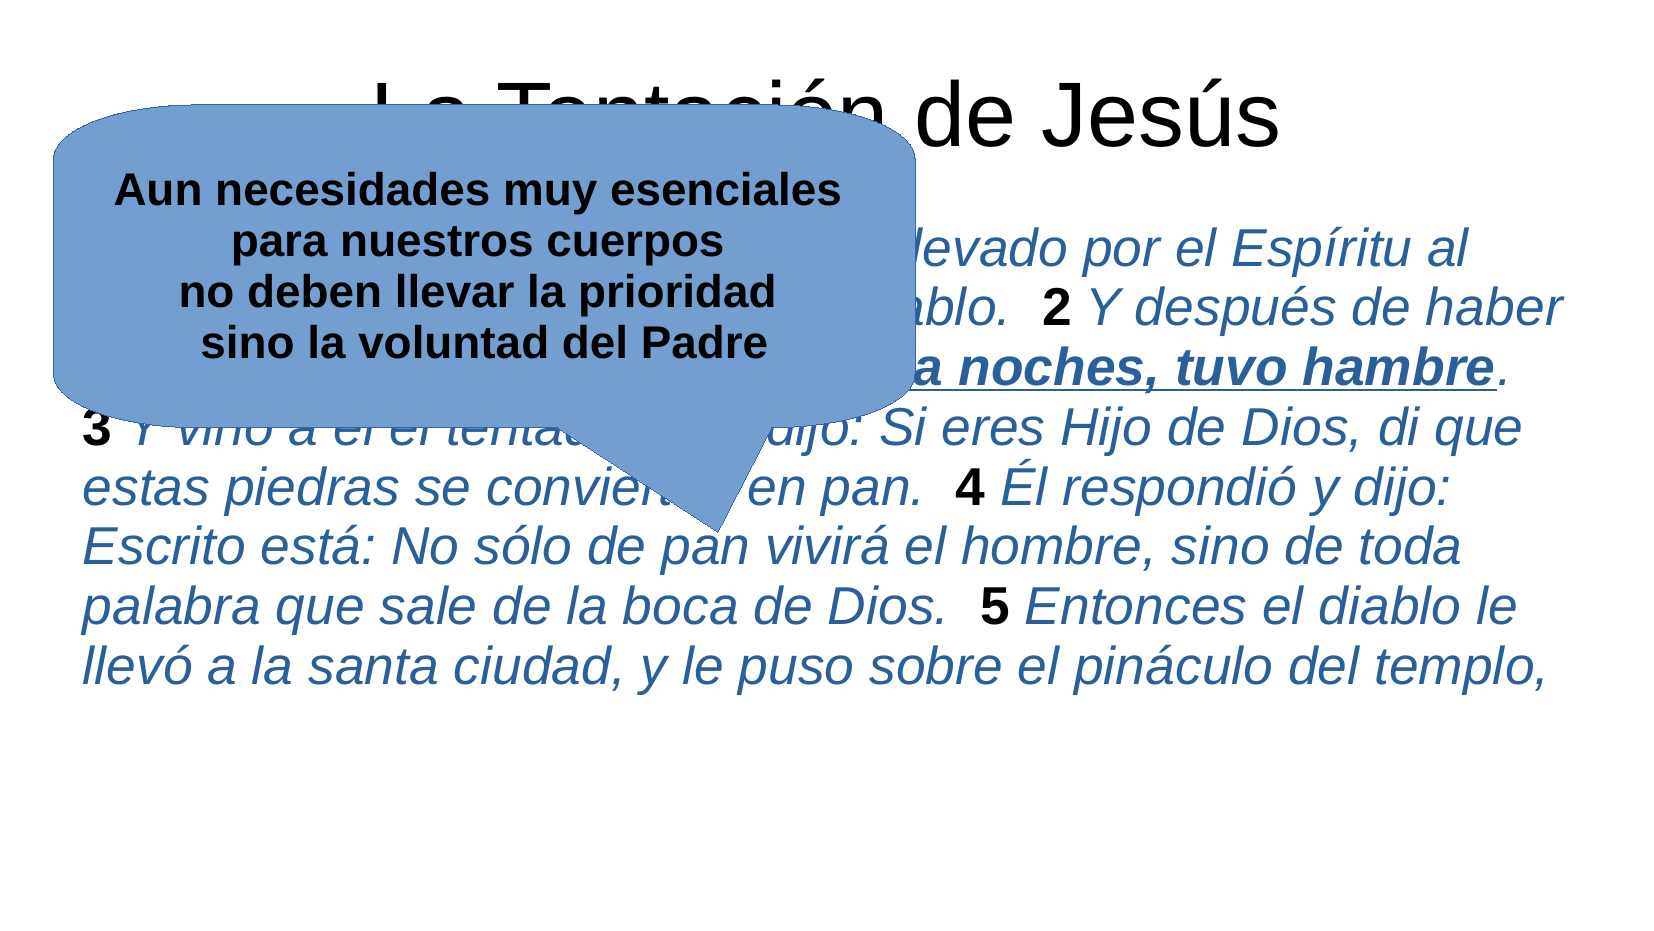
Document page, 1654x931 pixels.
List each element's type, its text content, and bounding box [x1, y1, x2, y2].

text_box Aun necesidades muy esenciales para nuestros cuerpos no deben llevar la prioridad sino la voluntad del Padre [53, 104, 916, 533]
list Mateo 4:1-11 Entonces Jesús fue llevado por el Espíritu al desierto, para ser tentado por el diablo. 2 Y después de haber ayunado cuarenta días y cuarenta noches, tuvo hambre. 3 Y vino a él el tentador, y le dijo: Si eres Hijo de Dios, di que estas piedras se conviertan en pan. 4 Él respondió y dijo: Escrito está: No sólo de pan vivirá el hombre, sino de toda palabra que sale de la boca de Dios. 5 Entonces el diablo le llevó a la santa ciudad, y le puso sobre el pináculo del templo, [82, 217, 1571, 758]
title La Tentación de Jesús [82, 37, 1571, 193]
